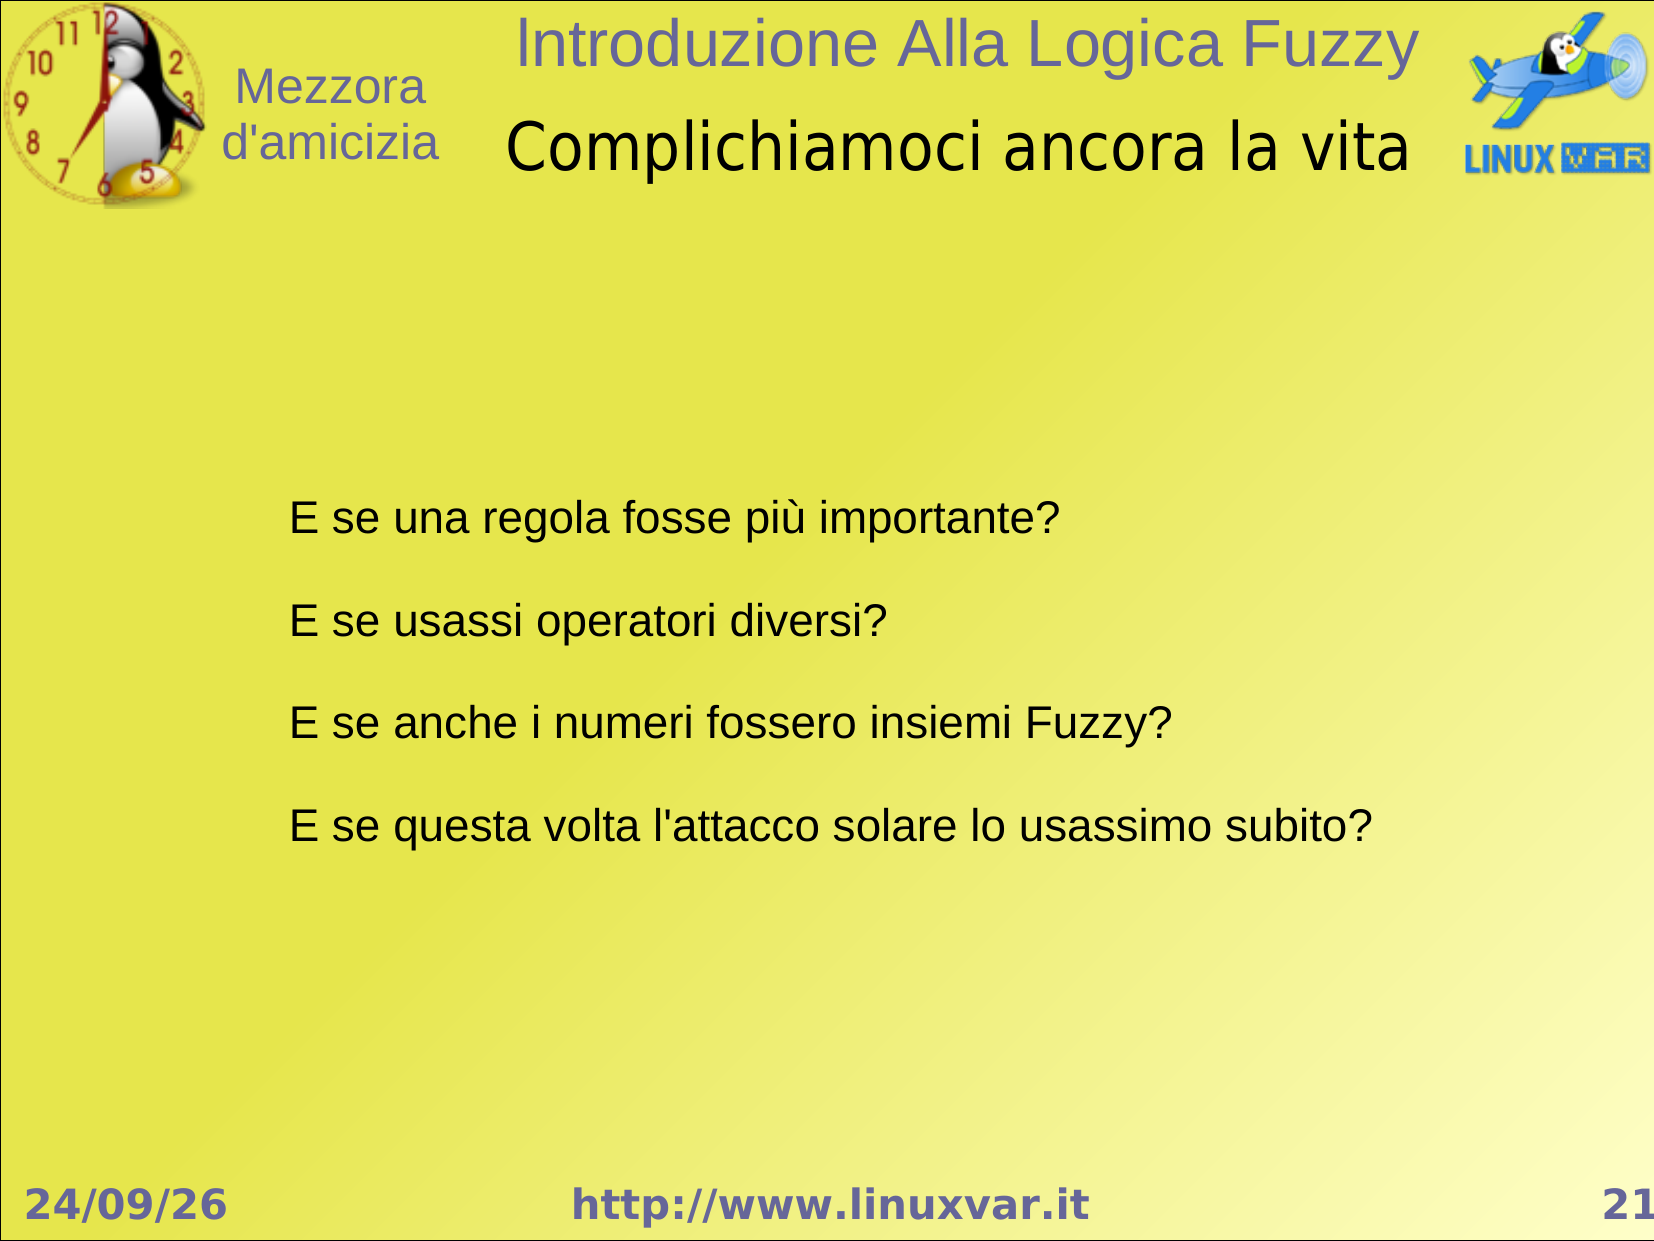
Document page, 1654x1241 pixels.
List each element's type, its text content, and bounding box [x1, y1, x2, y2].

picture [1464, 0, 1654, 190]
picture [0, 0, 209, 209]
title Complichiamoci ancora la vita [472, 88, 1447, 207]
text_box E se una regola fosse più importante? E se usassi operatori diversi? E se anche i numeri fossero insiemi Fuzzy? E se questa volta l'attacco solare lo usassimo subito? [261, 433, 1406, 807]
